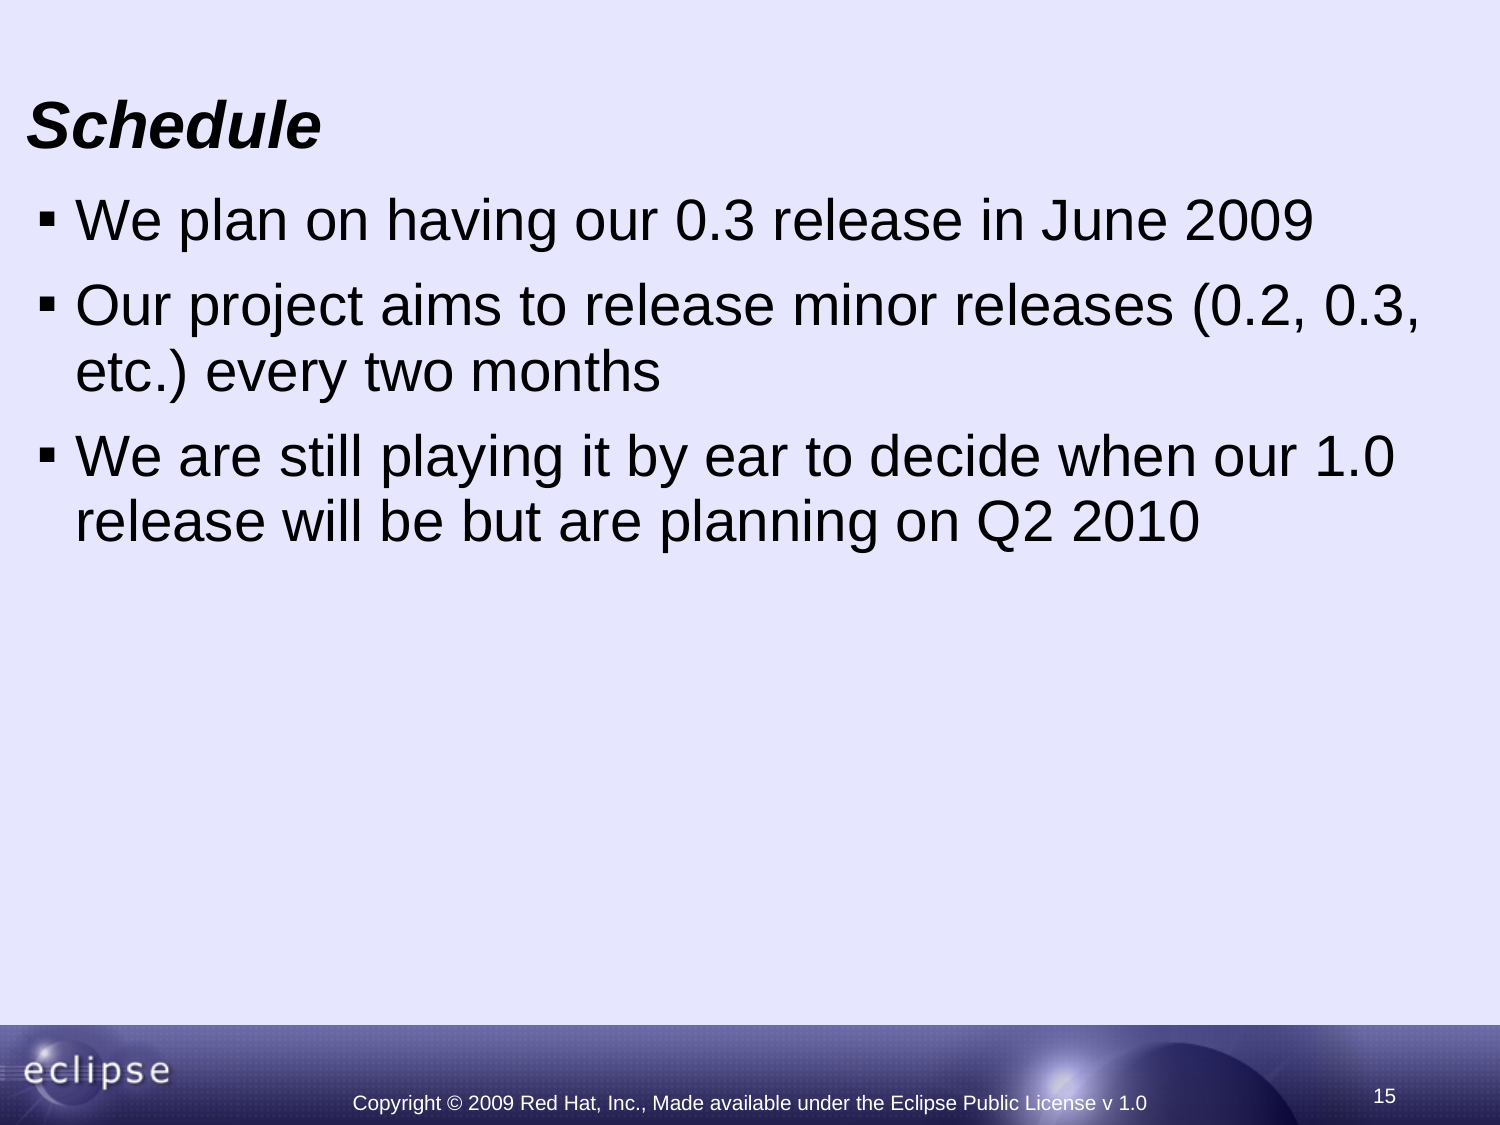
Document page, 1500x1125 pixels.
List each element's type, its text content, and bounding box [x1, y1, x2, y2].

list We plan on having our 0.3 release in June 2009 Our project aims to release minor releases (0.2, 0.3, etc.) every two months We are still playing it by ear to decide when our 1.0 release will be but are planning on Q2 2010 [37, 187, 1463, 1021]
title Schedule [26, 84, 1474, 172]
picture [0, 1025, 1500, 1125]
